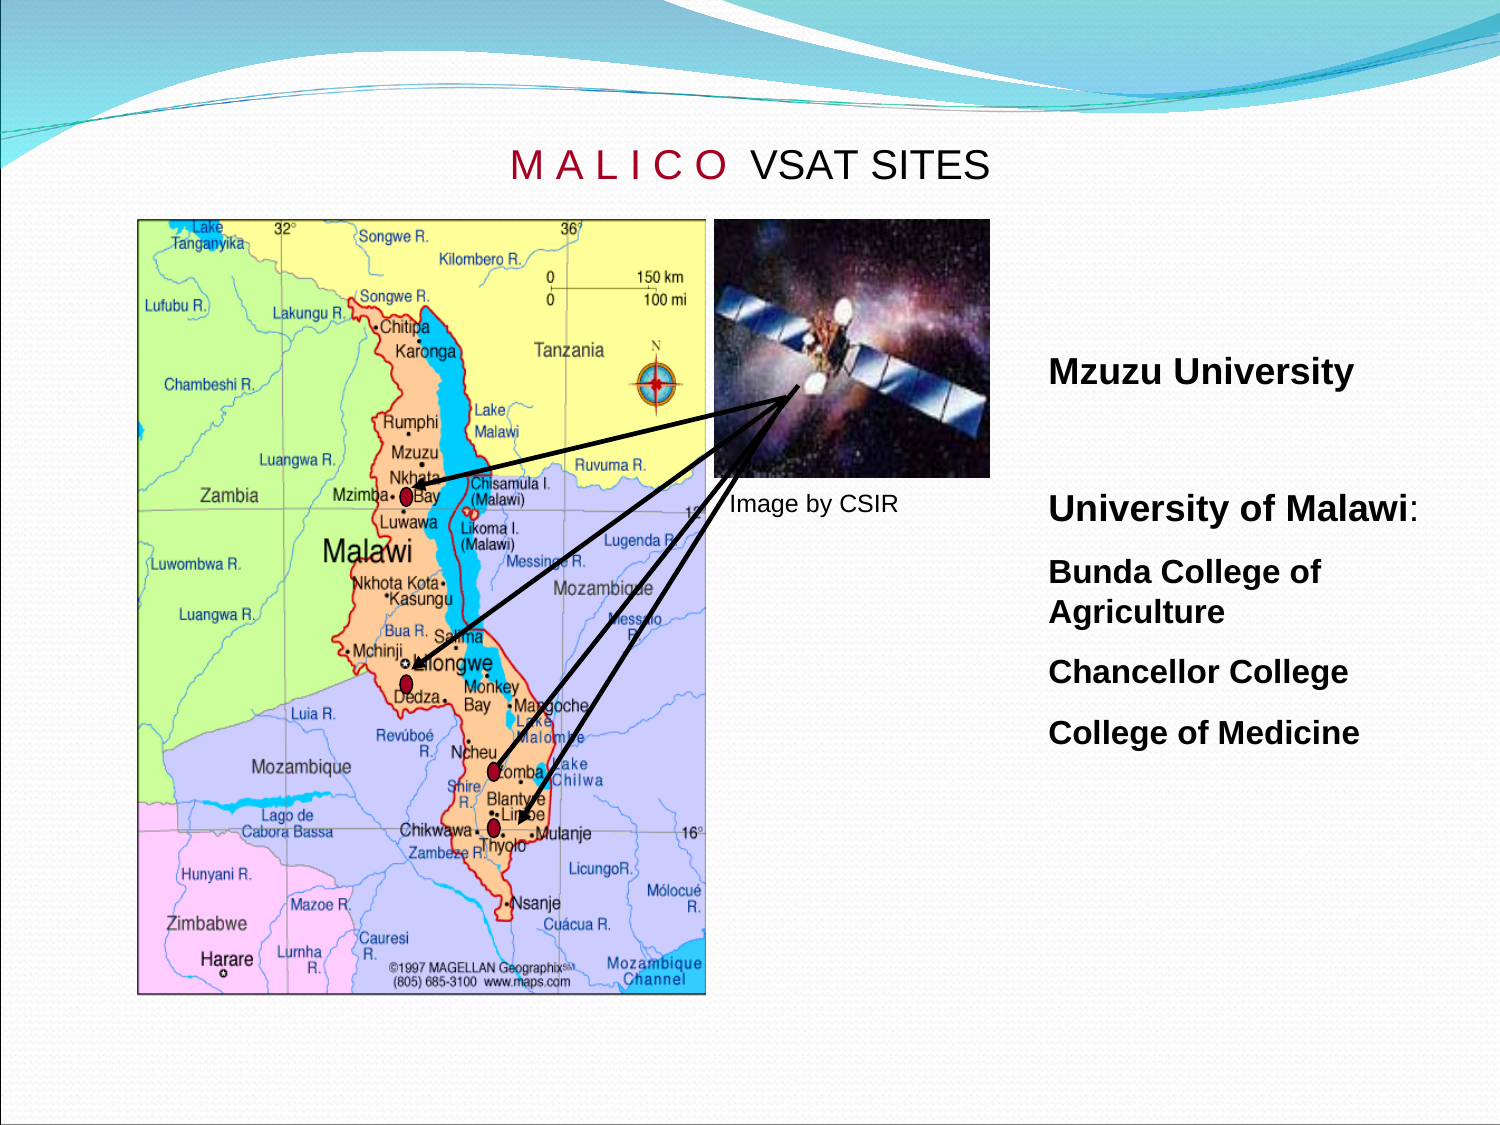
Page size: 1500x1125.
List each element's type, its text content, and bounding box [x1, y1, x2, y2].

text_box [399, 487, 413, 507]
text_box [399, 675, 413, 694]
text_box [487, 762, 501, 782]
text_box Mzuzu University University of Malawi: Bunda College of Agriculture Chancellor College College of Medicine [1033, 207, 1471, 820]
text_box M A L I C O VSAT SITES [112, 99, 1388, 225]
text_box [487, 818, 501, 838]
text_box Image by CSIR [714, 479, 1040, 526]
picture [0, 0, 1500, 1125]
